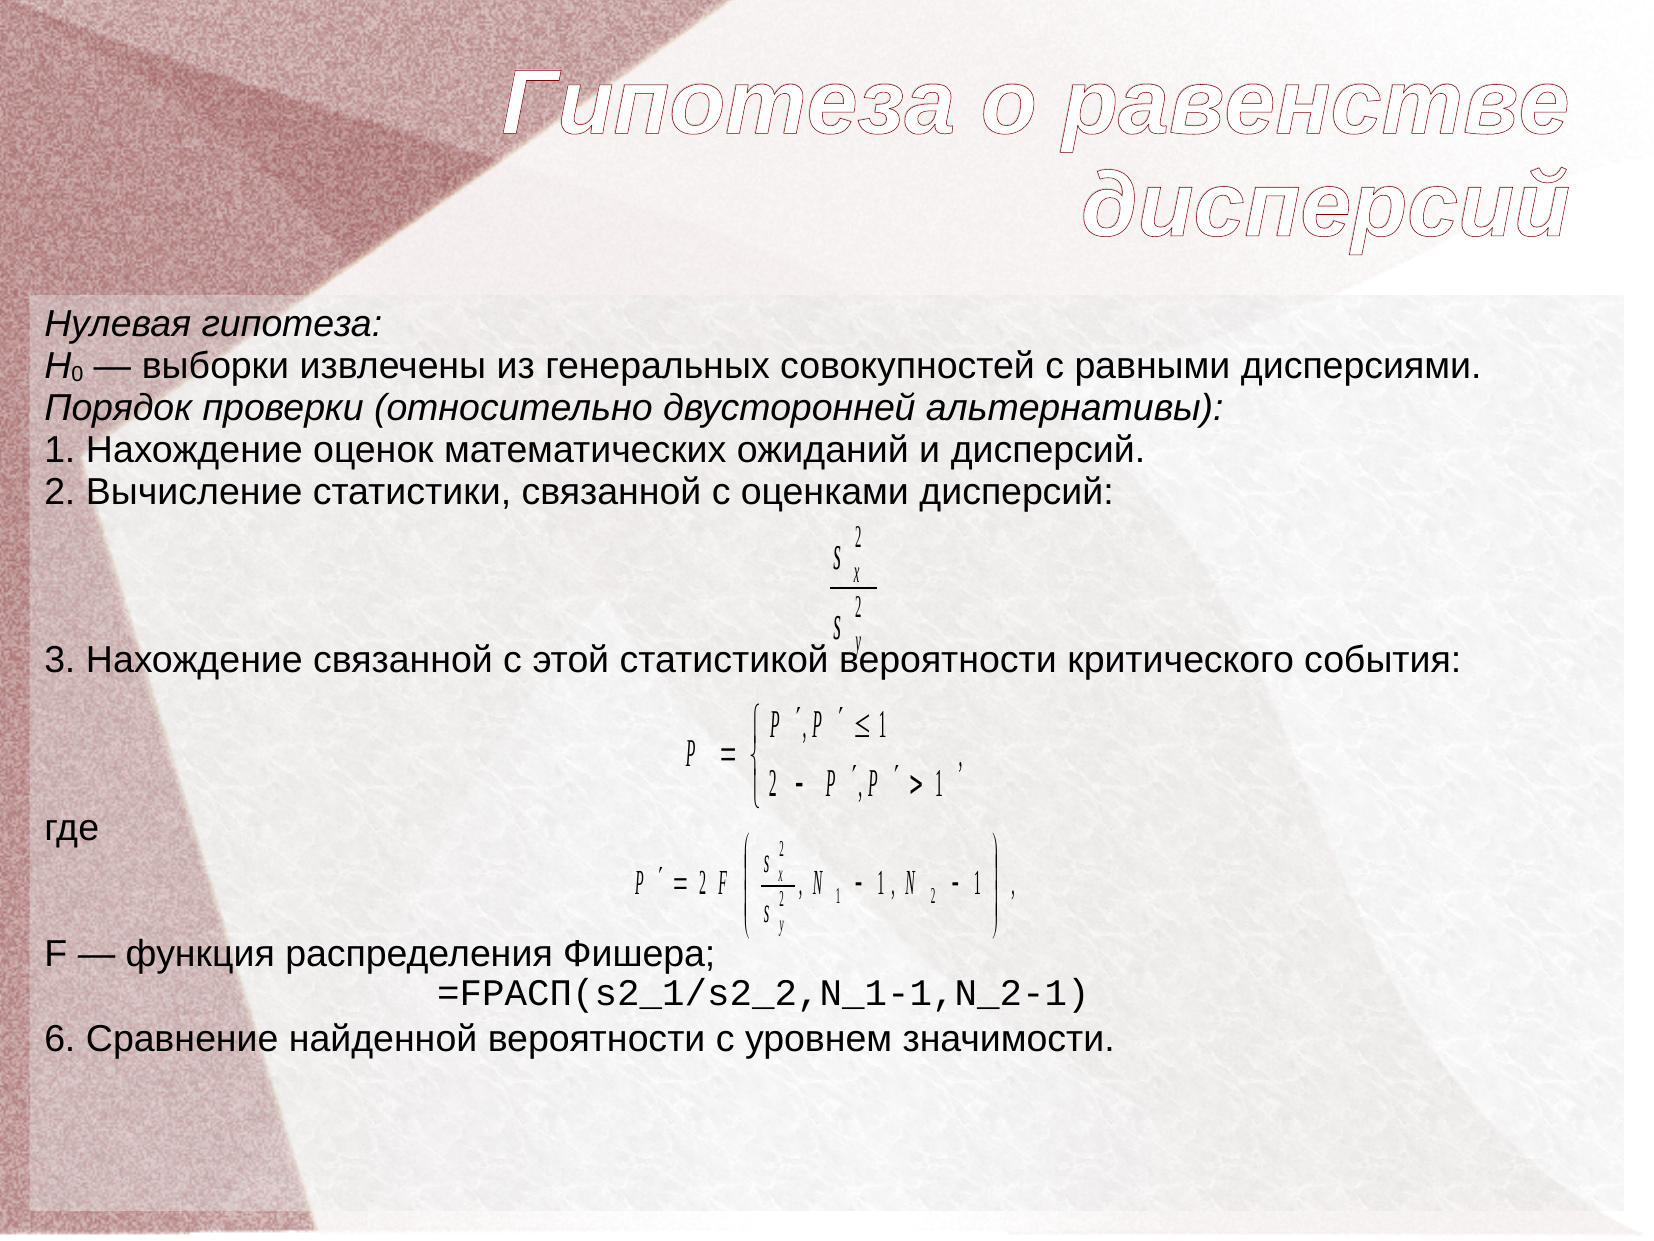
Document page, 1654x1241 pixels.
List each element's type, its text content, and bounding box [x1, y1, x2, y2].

title Гипотеза о равенстве дисперсий [82, 49, 1571, 257]
picture [0, 0, 1654, 1241]
text_box Нулевая гипотеза: H0 — выборки извлечены из генеральных совокупностей с равными дисперсиями. Порядок проверки (относительно двусторонней альтернативы): 1. Нахождение оценок математических ожиданий и дисперсий. 2. Вычисление статистики, связанной с оценками дисперсий: 3. Нахождение связанной с этой статистикой вероятности критического события: где F — функция распределения Фишера; =FРАСП(s2_1/s2_2,N_1-1,N_2-1) 6. Сравнение найденной вероятности с уровнем значимости. [29, 295, 1624, 1211]
